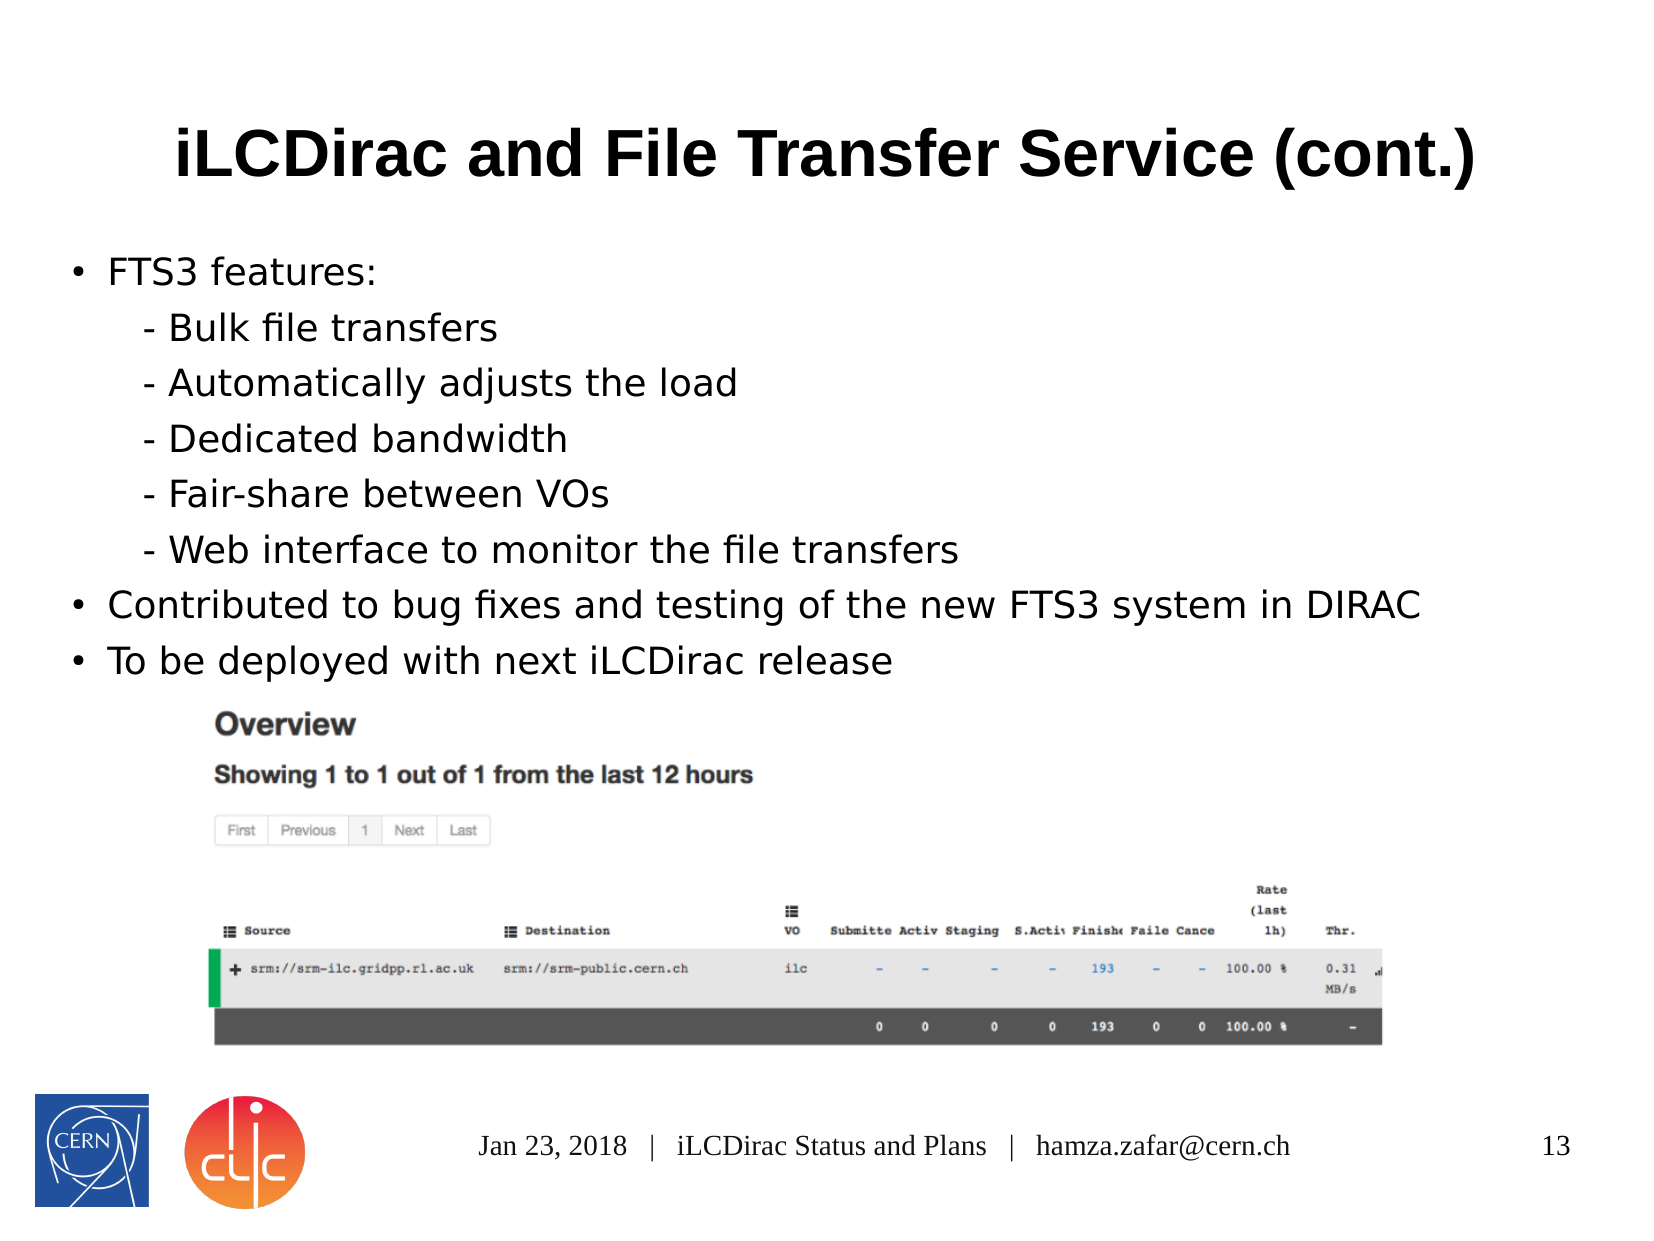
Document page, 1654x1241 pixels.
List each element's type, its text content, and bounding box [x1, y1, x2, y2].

picture [154, 694, 1389, 1237]
subtitle FTS3 features: - Bulk file transfers - Automatically adjusts the load - Dedicated bandwidth - Fair-share between VOs - Web interface to monitor the file transfers Contributed to bug fixes and testing of the new FTS3 system in DIRAC To be deployed with next iLCDirac release [71, 192, 1561, 742]
title iLCDirac and File Transfer Service (cont.) [82, 49, 1571, 257]
picture [35, 1094, 149, 1208]
